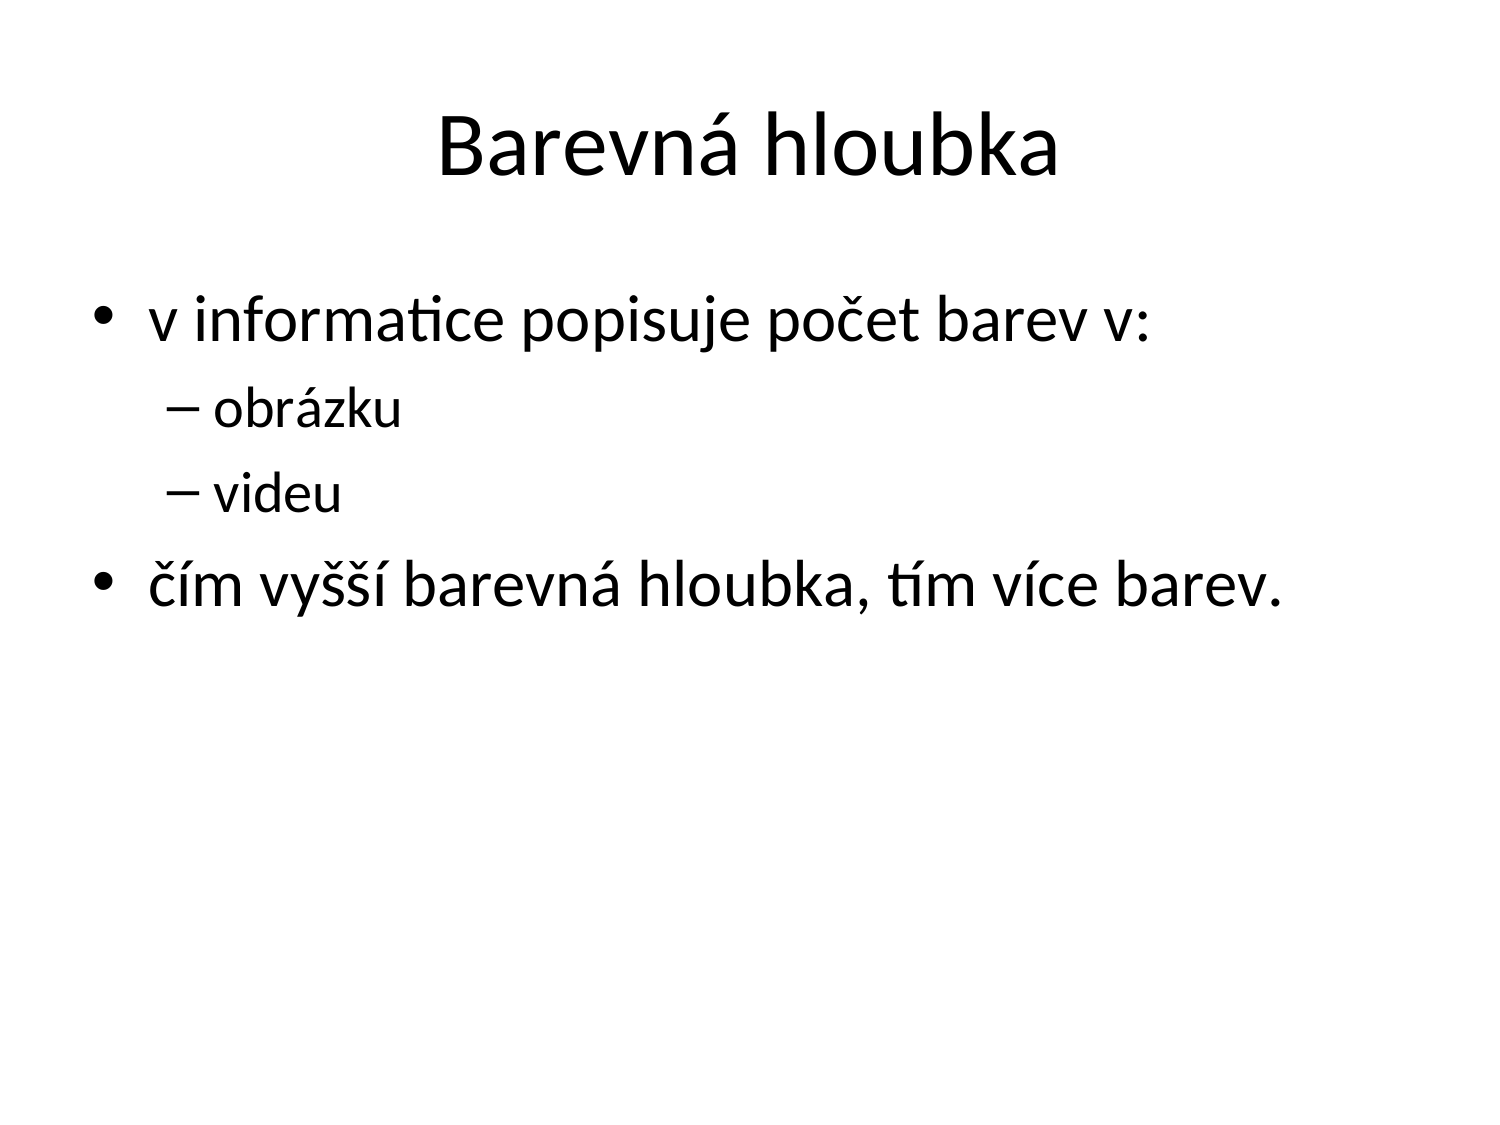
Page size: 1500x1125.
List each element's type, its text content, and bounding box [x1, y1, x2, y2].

title Barevná hloubka [75, 45, 1426, 233]
list v informatice popisuje počet barev v: obrázku videu čím vyšší barevná hloubka, tím více barev. [76, 267, 1427, 1010]
